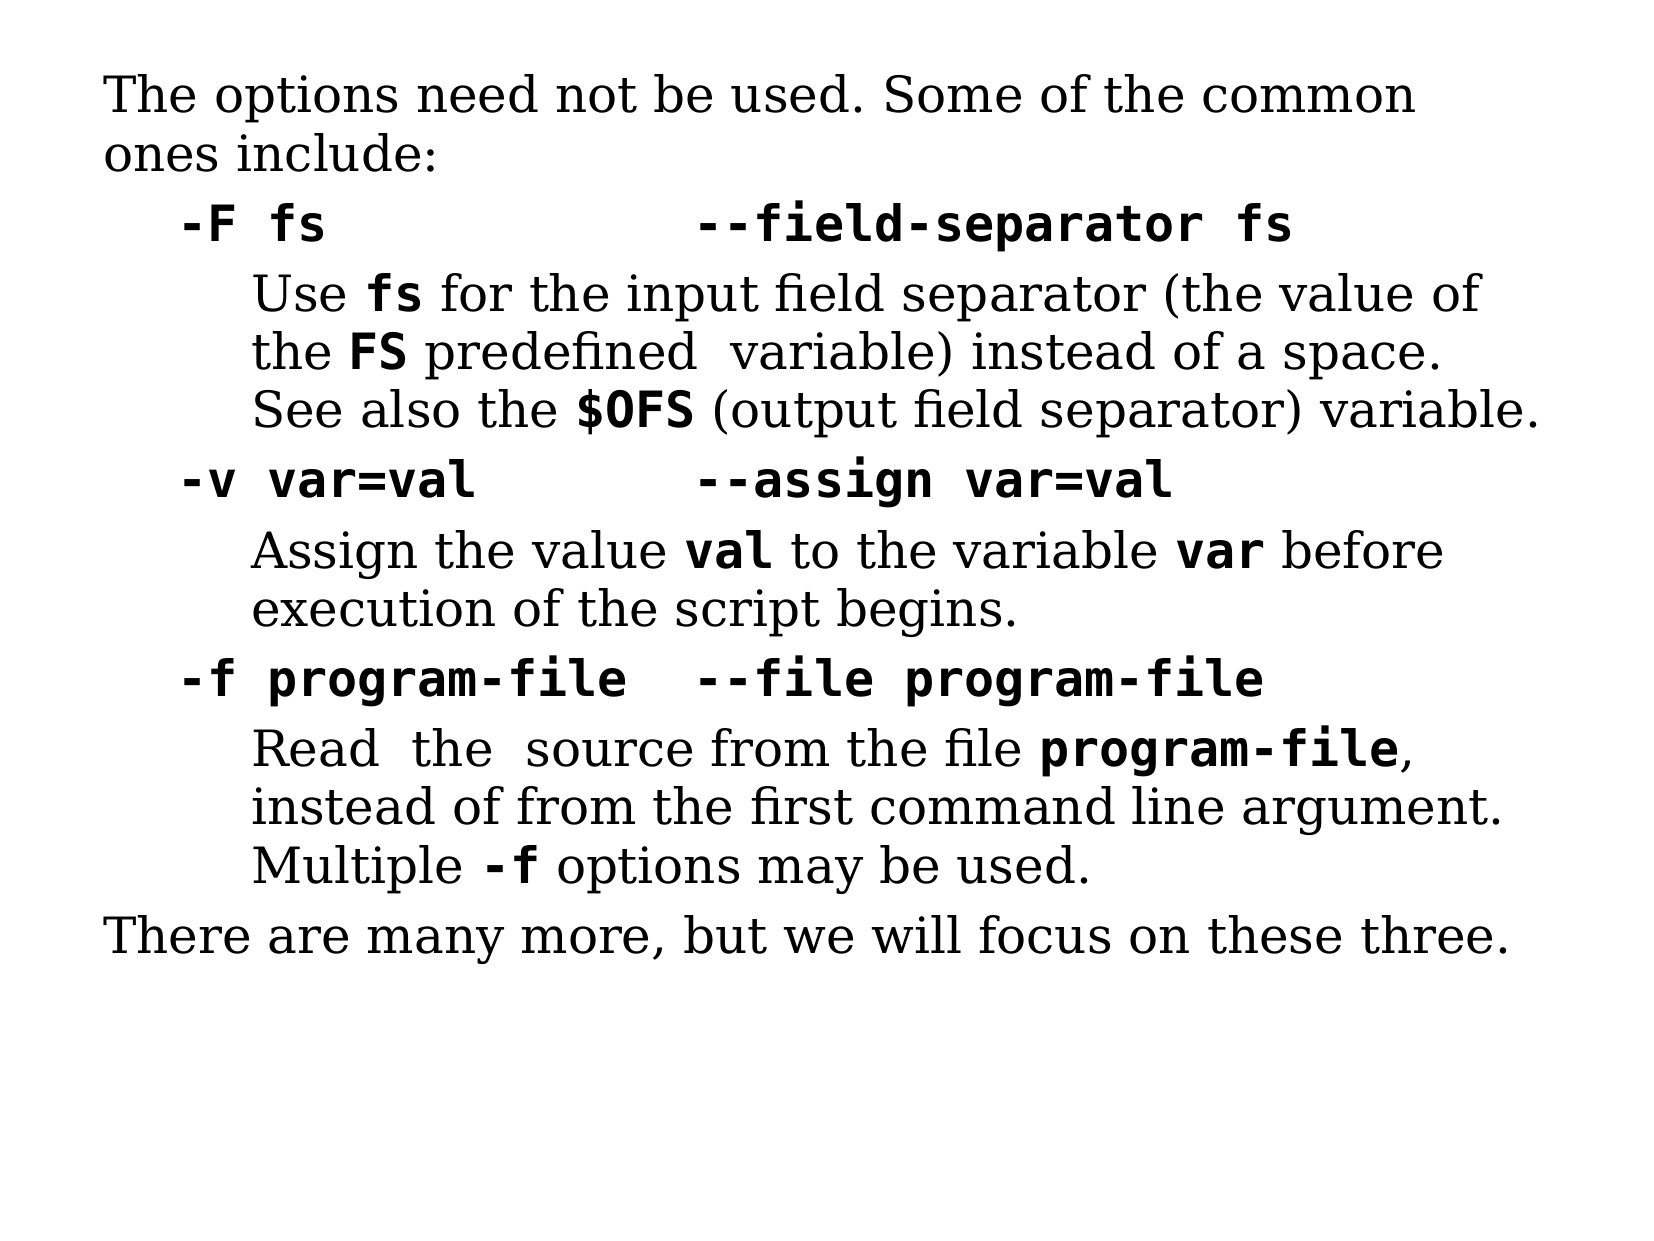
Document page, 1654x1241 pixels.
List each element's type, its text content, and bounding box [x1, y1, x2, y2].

text_box The options need not be used. Some of the common ones include: -F fs --field-separator fs Use fs for the input field separator (the value of the FS predefined variable) instead of a space. See also the $OFS (output field separator) variable. -v var=val --assign var=val Assign the value val to the variable var before execution of the script begins. -f program-file --file program-file Read the source from the file program-file, instead of from the first command line argument. Multiple -f options may be used. There are many more, but we will focus on these three. [88, 59, 1565, 1043]
